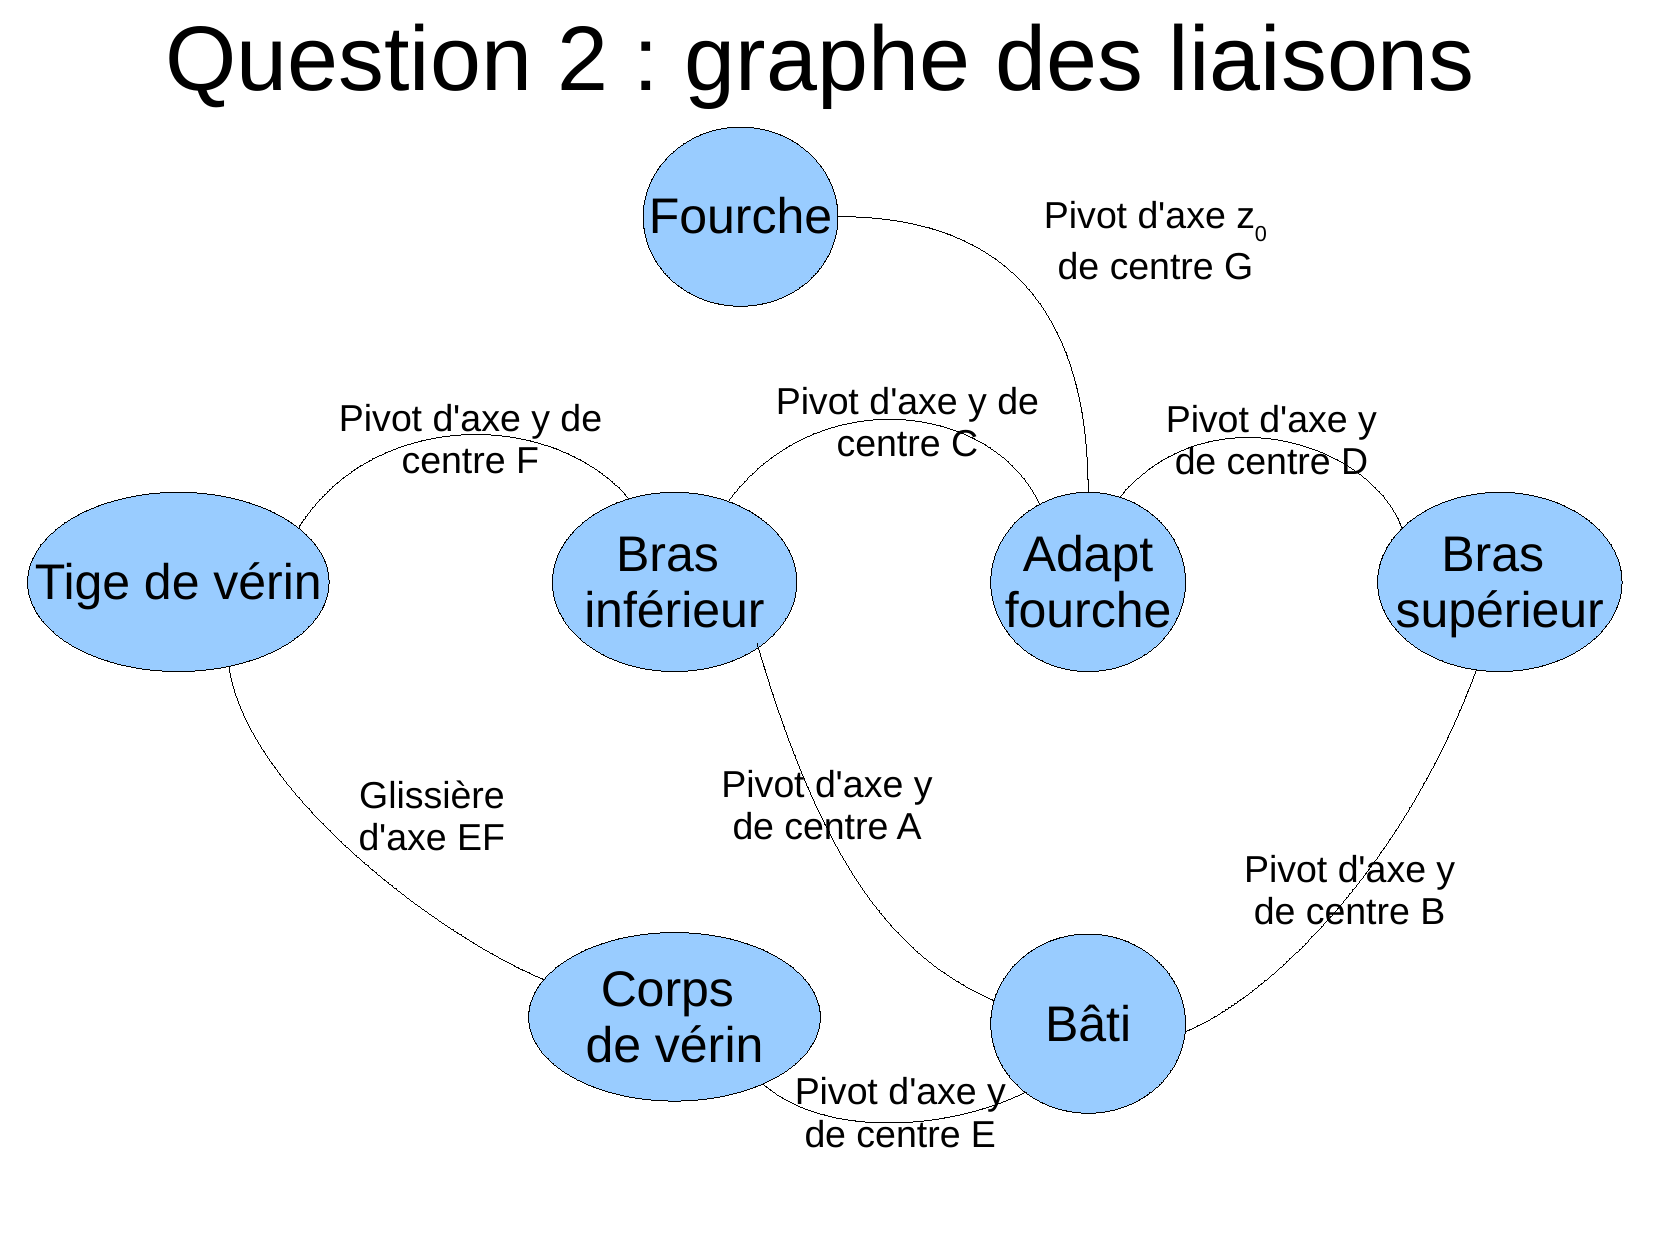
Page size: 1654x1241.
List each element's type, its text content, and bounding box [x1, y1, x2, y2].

text_box Bras inférieur [552, 492, 797, 672]
text_box Pivot d'axe y de centre C [759, 372, 1056, 472]
text_box Corps de vérin [528, 932, 821, 1102]
text_box Fourche [643, 127, 838, 307]
text_box Pivot d'axe y de centre F [322, 390, 619, 517]
text_box Pivot d'axe y de centre B [1217, 840, 1483, 954]
text_box Glissière d'axe EF [297, 767, 567, 1016]
text_box Adapt fourche [990, 492, 1186, 672]
text_box Pivot d'axe z0 de centre G [1007, 187, 1304, 297]
text_box Pivot d'axe y de centre A [703, 755, 952, 855]
text_box Bâti [990, 934, 1186, 1114]
text_box Pivot d'axe y de centre D [1141, 390, 1402, 509]
text_box Bras supérieur [1377, 492, 1623, 672]
text_box Pivot d'axe y de centre E [775, 1063, 1026, 1196]
text_box Tige de vérin [27, 492, 330, 672]
title Question 2 : graphe des liaisons [76, 0, 1566, 119]
